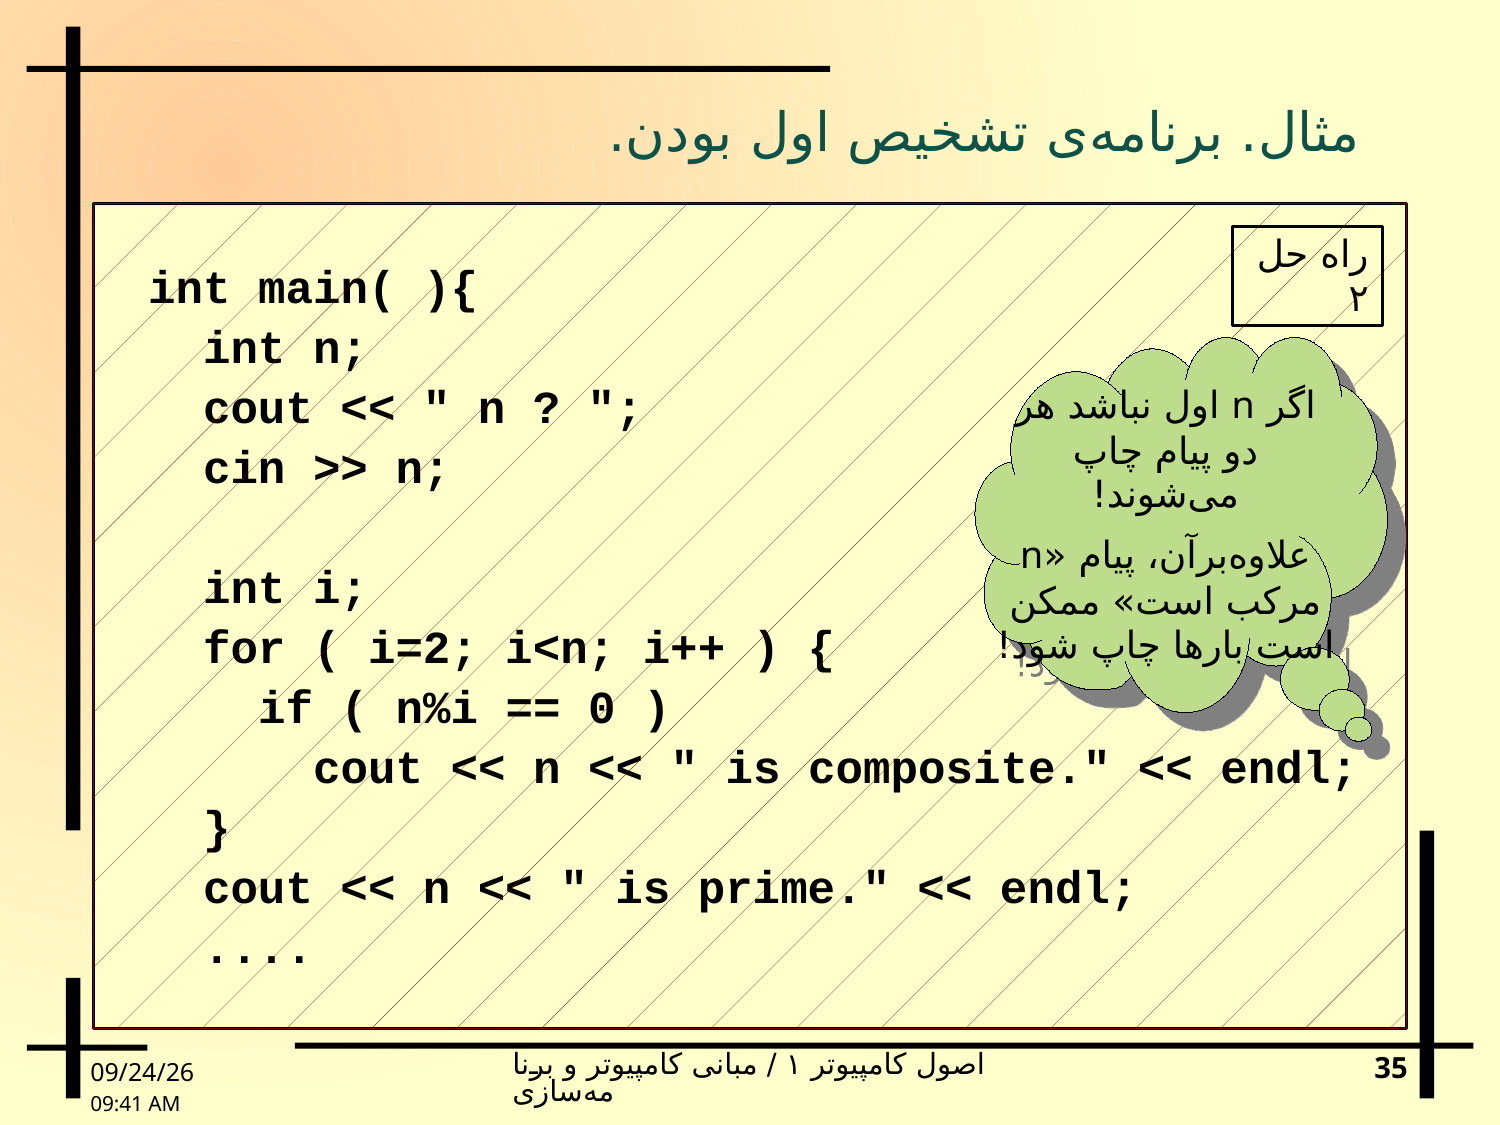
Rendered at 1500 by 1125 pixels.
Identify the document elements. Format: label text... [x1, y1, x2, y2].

list مثال. برنامه‌ی تشخیص اول بودن. [123, 100, 1413, 200]
text_box اگر n اول نباشد هر دو پیام چاپ می‌شوند! علاوه‌بر‌آن، پیام «n مرکب است» ممکن است بارها چاپ شود! [974, 337, 1388, 742]
text_box [93, 203, 1407, 1029]
